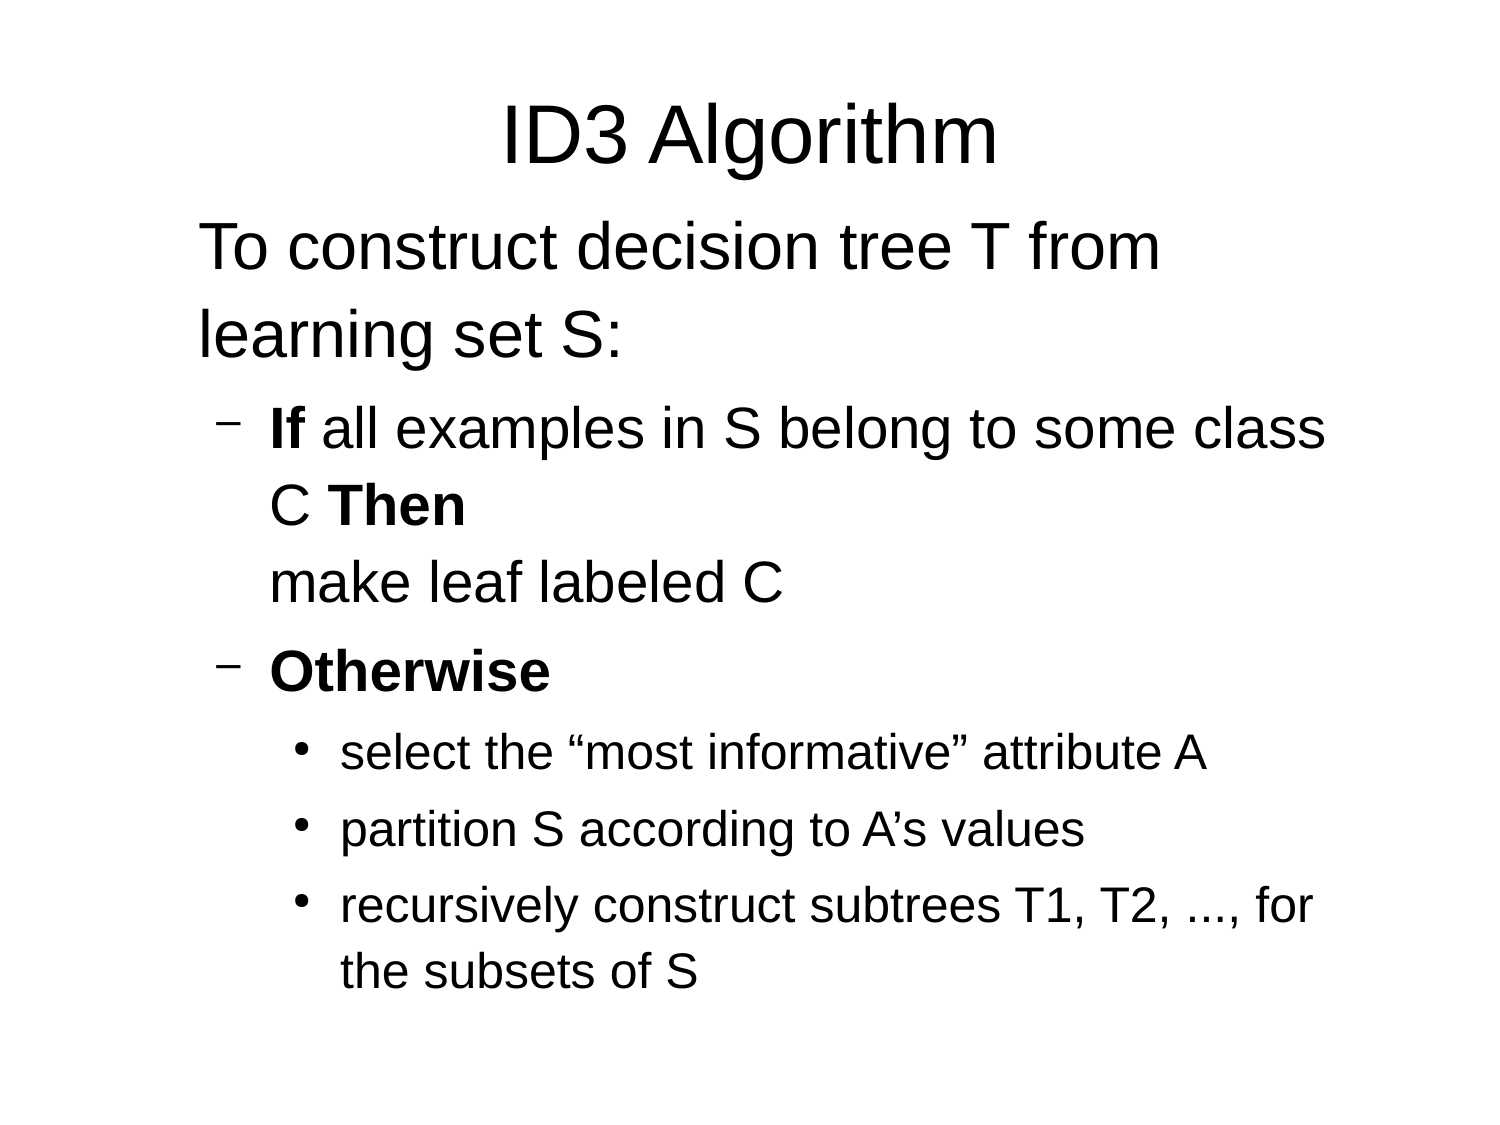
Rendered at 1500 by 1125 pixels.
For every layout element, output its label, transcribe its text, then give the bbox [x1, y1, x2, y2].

list To construct decision tree T from learning set S: If all examples in S belong to some class C Then make leaf labeled C Otherwise select the “most informative” attribute A partition S according to A’s values recursively construct subtrees T1, T2, ..., for the subsets of S [112, 187, 1388, 1007]
title ID3 Algorithm [0, 0, 1500, 188]
